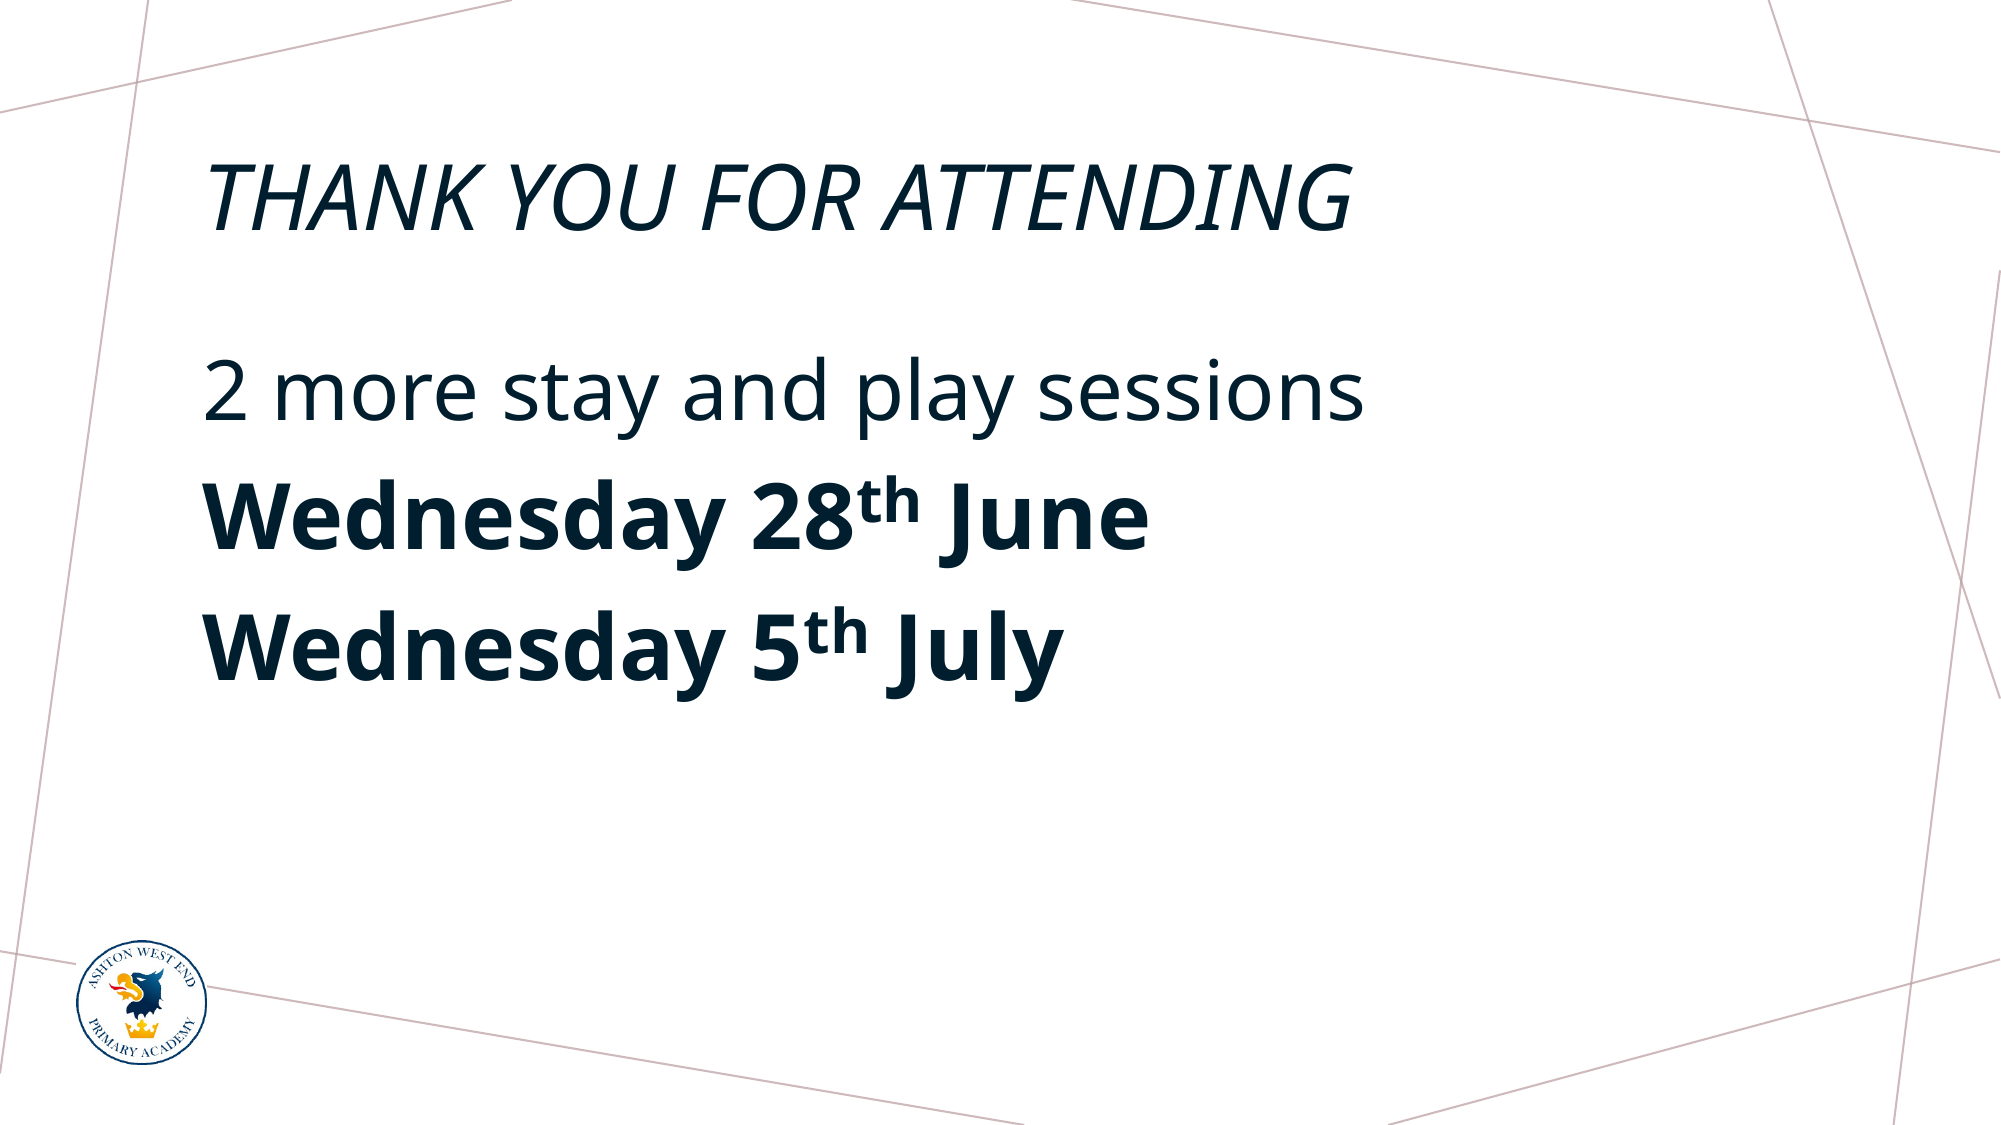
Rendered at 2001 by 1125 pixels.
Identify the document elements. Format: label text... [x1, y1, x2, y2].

list 2 more stay and play sessions Wednesday 28th June Wednesday 5th July [187, 329, 1813, 990]
picture [76, 940, 207, 1065]
title Thank you for attending [187, 87, 1813, 315]
